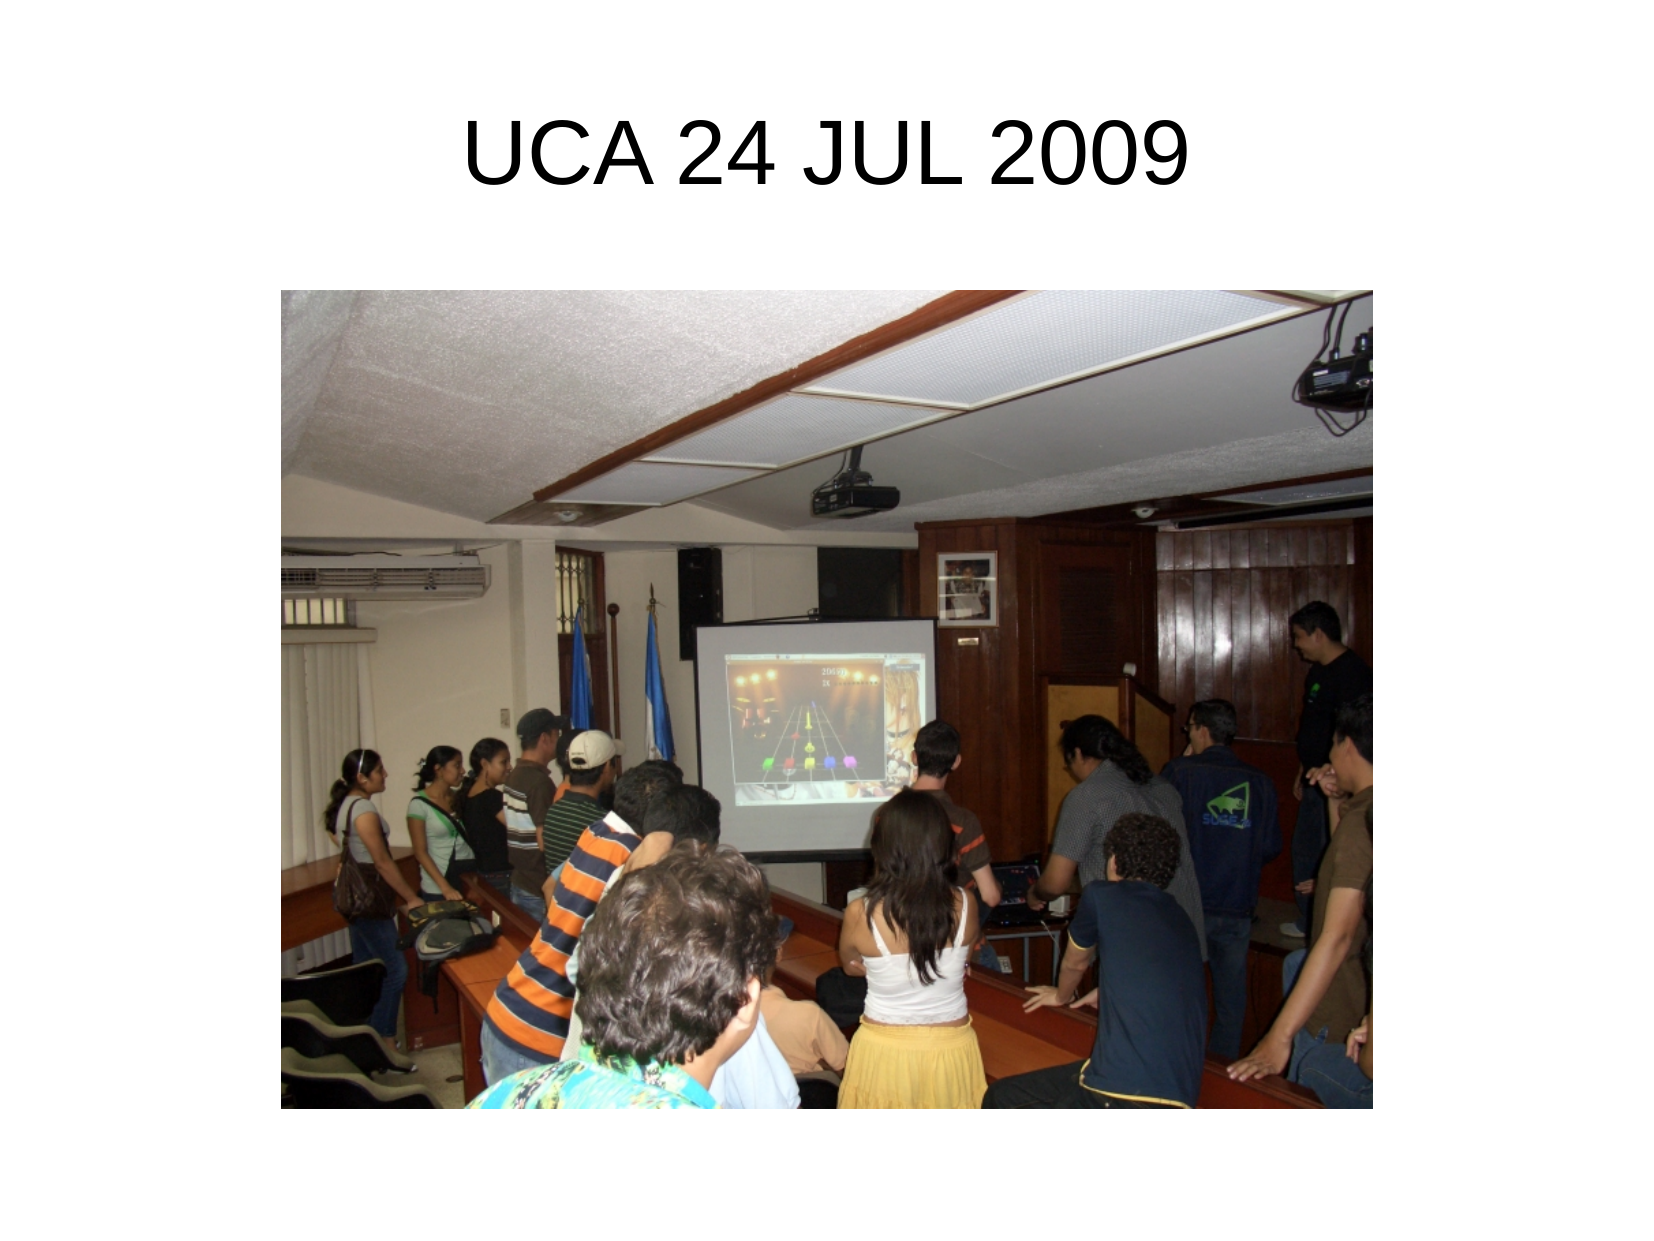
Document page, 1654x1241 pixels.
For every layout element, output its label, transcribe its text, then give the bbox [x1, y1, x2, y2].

picture [281, 290, 1373, 1109]
title UCA 24 JUL 2009 [82, 49, 1571, 257]
